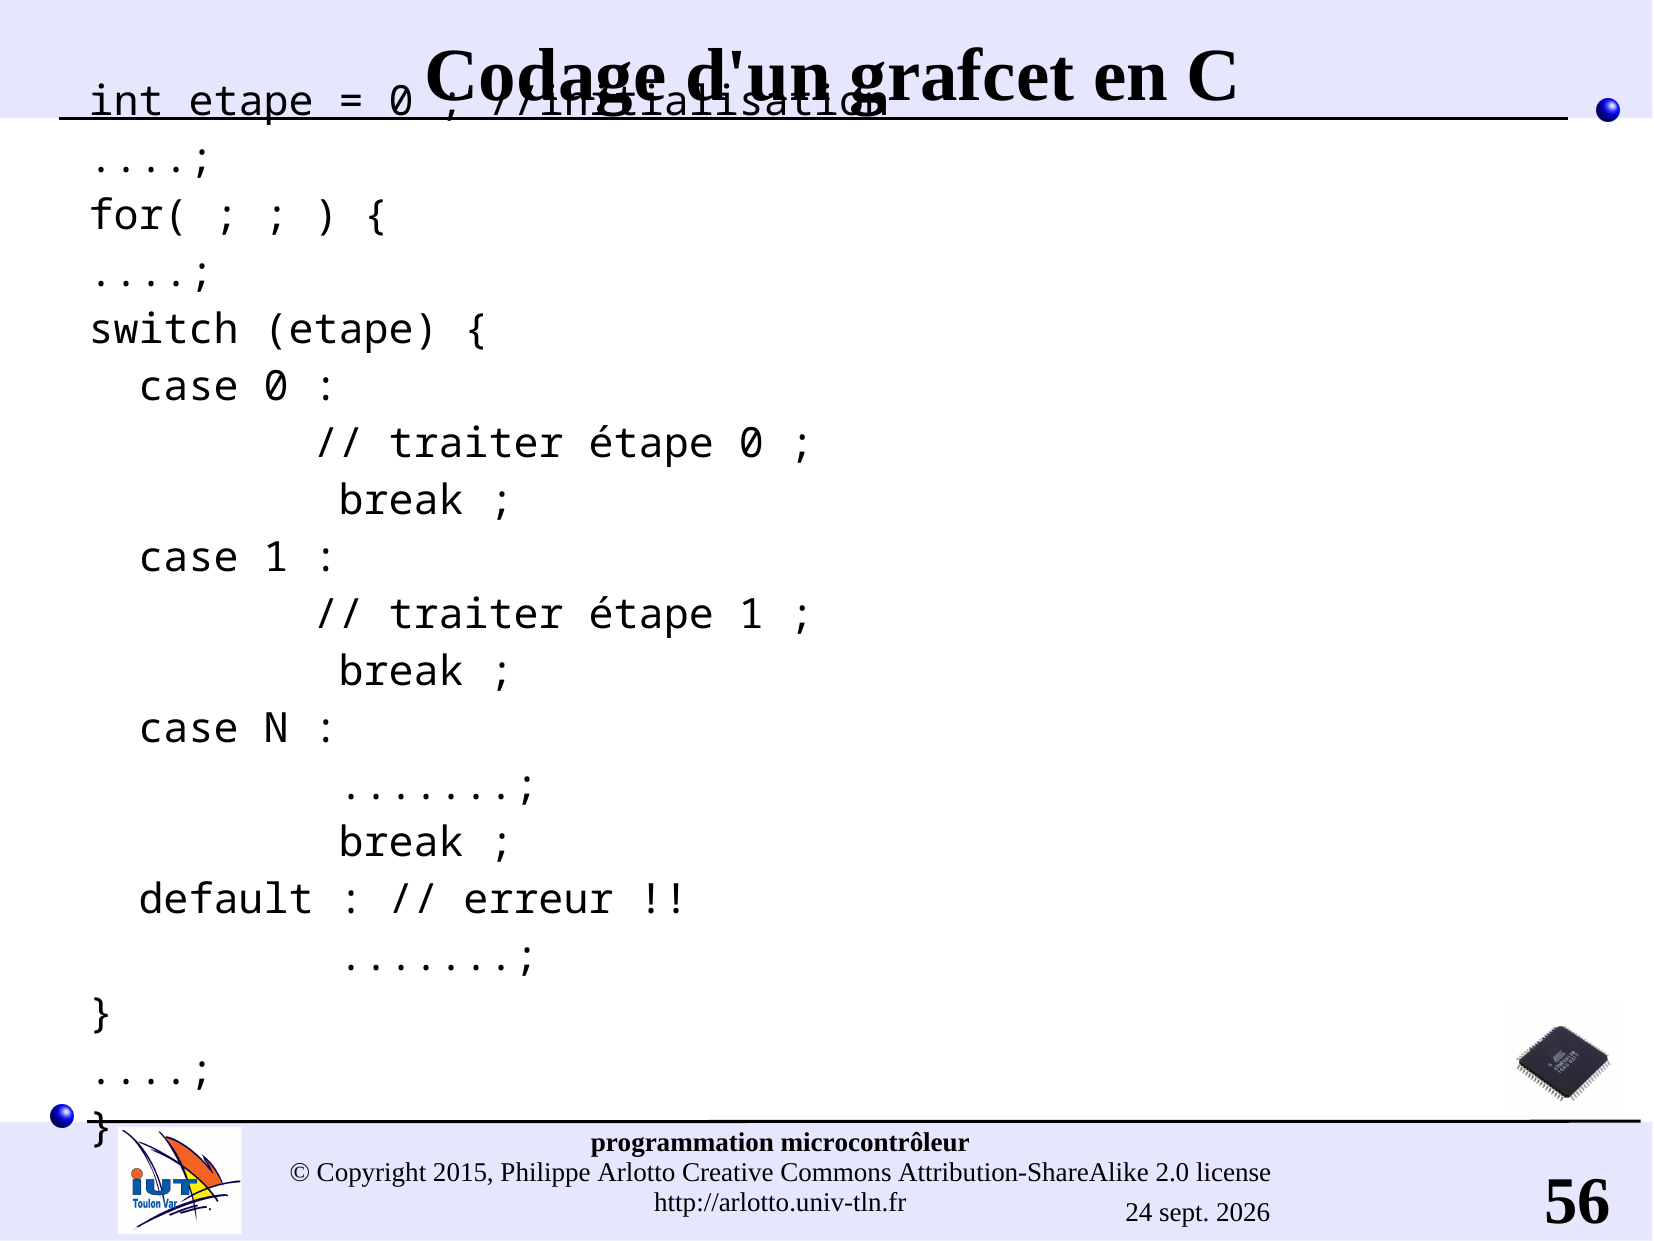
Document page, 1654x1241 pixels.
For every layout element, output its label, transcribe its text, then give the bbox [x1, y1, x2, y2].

title Codage d'un grafcet en C [88, 26, 1578, 125]
picture [1505, 1003, 1625, 1119]
text_box int etape = 0 ; //initialisation ....; for( ; ; ) { ....; switch (etape) { case 0 : // traiter étape 0 ; break ; case 1 : // traiter étape 1 ; break ; case N : .......; break ; default : // erreur !! .......; } ....; } [88, 149, 1093, 1121]
